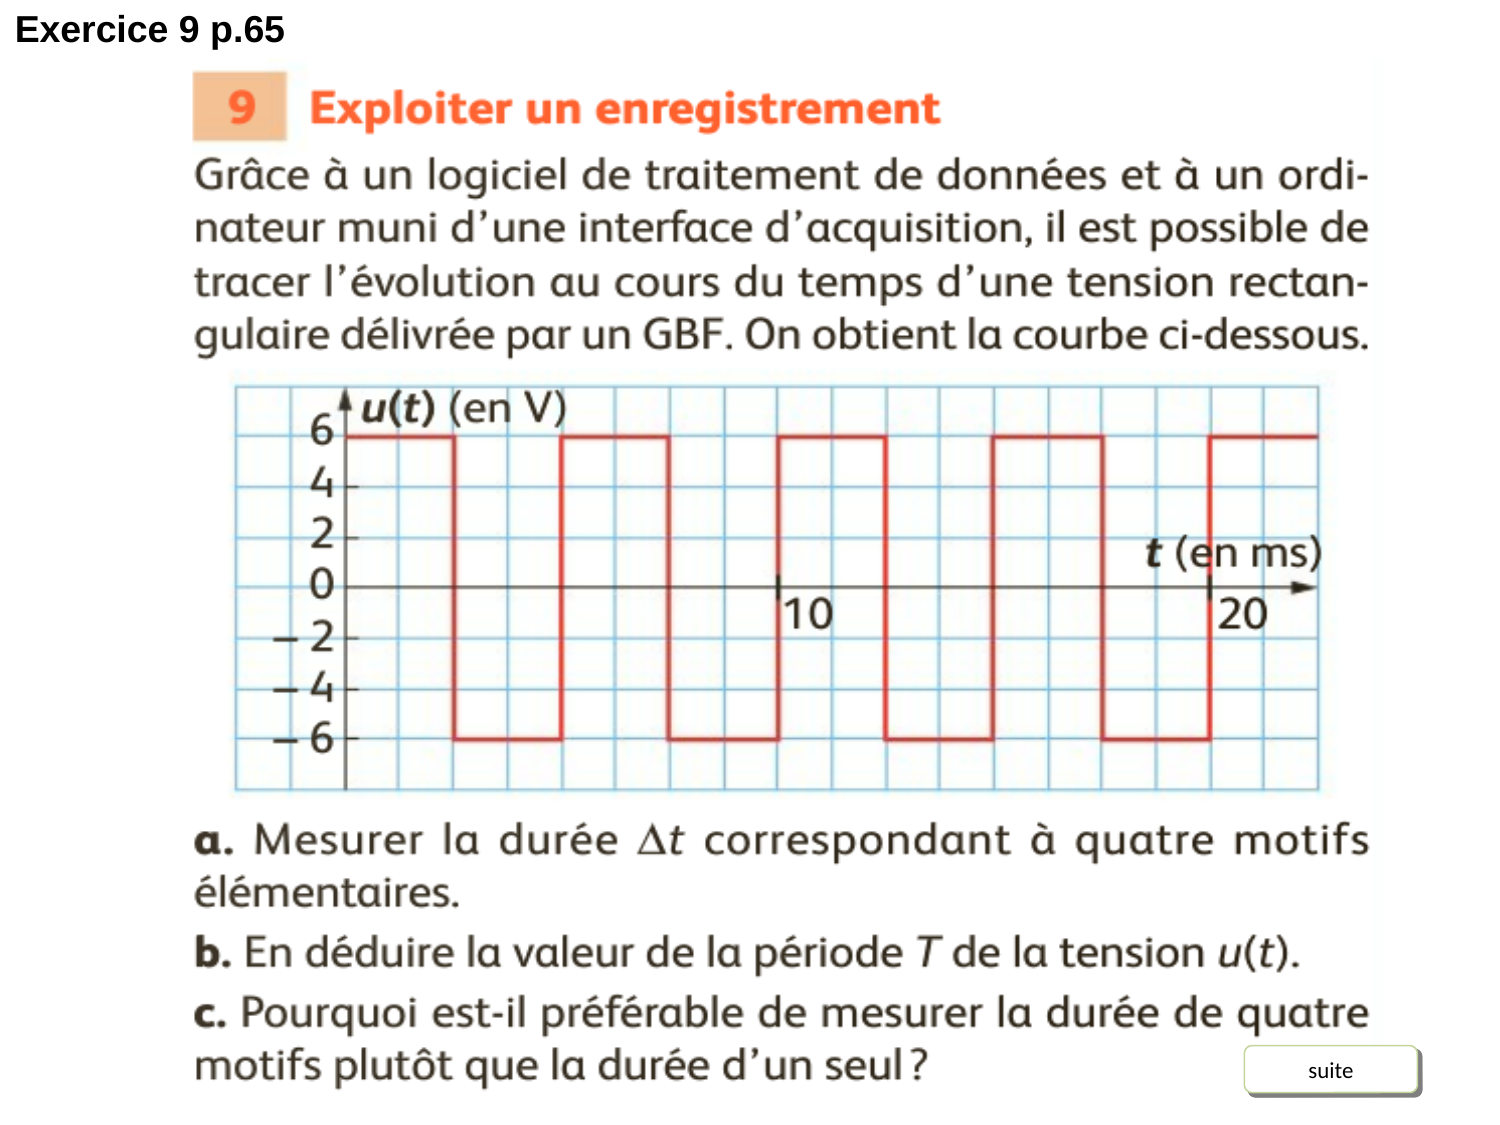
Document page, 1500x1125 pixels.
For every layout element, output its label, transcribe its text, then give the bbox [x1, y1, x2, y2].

picture [177, 58, 1388, 1093]
text_box Exercice 9 p.65 [0, 1, 301, 60]
text_box suite [1244, 1045, 1418, 1093]
